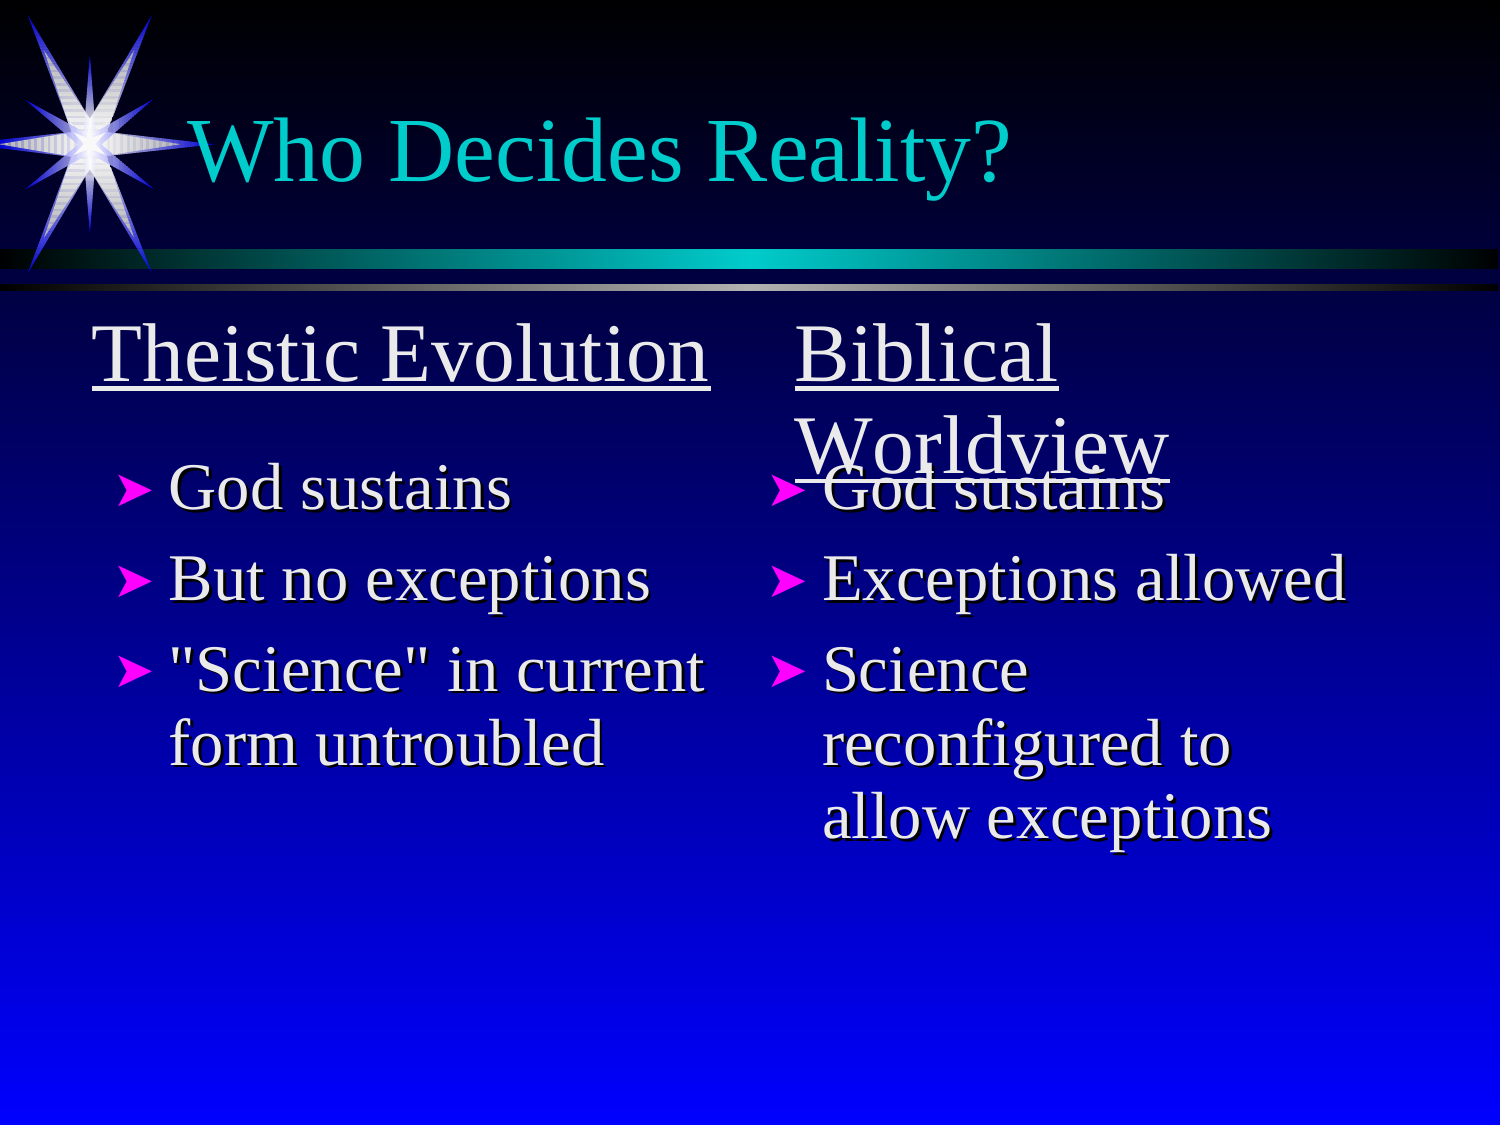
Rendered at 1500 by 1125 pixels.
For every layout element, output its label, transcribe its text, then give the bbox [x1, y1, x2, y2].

list God sustains But no exceptions "Science" in current form untroubled [112, 450, 735, 1001]
title Who Decides Reality? [187, 56, 1463, 244]
list God sustains Exceptions allowed Science reconfigured to allow exceptions [765, 450, 1388, 1001]
text_box Biblical Worldview [779, 300, 1463, 413]
text_box Theistic Evolution [77, 299, 753, 413]
